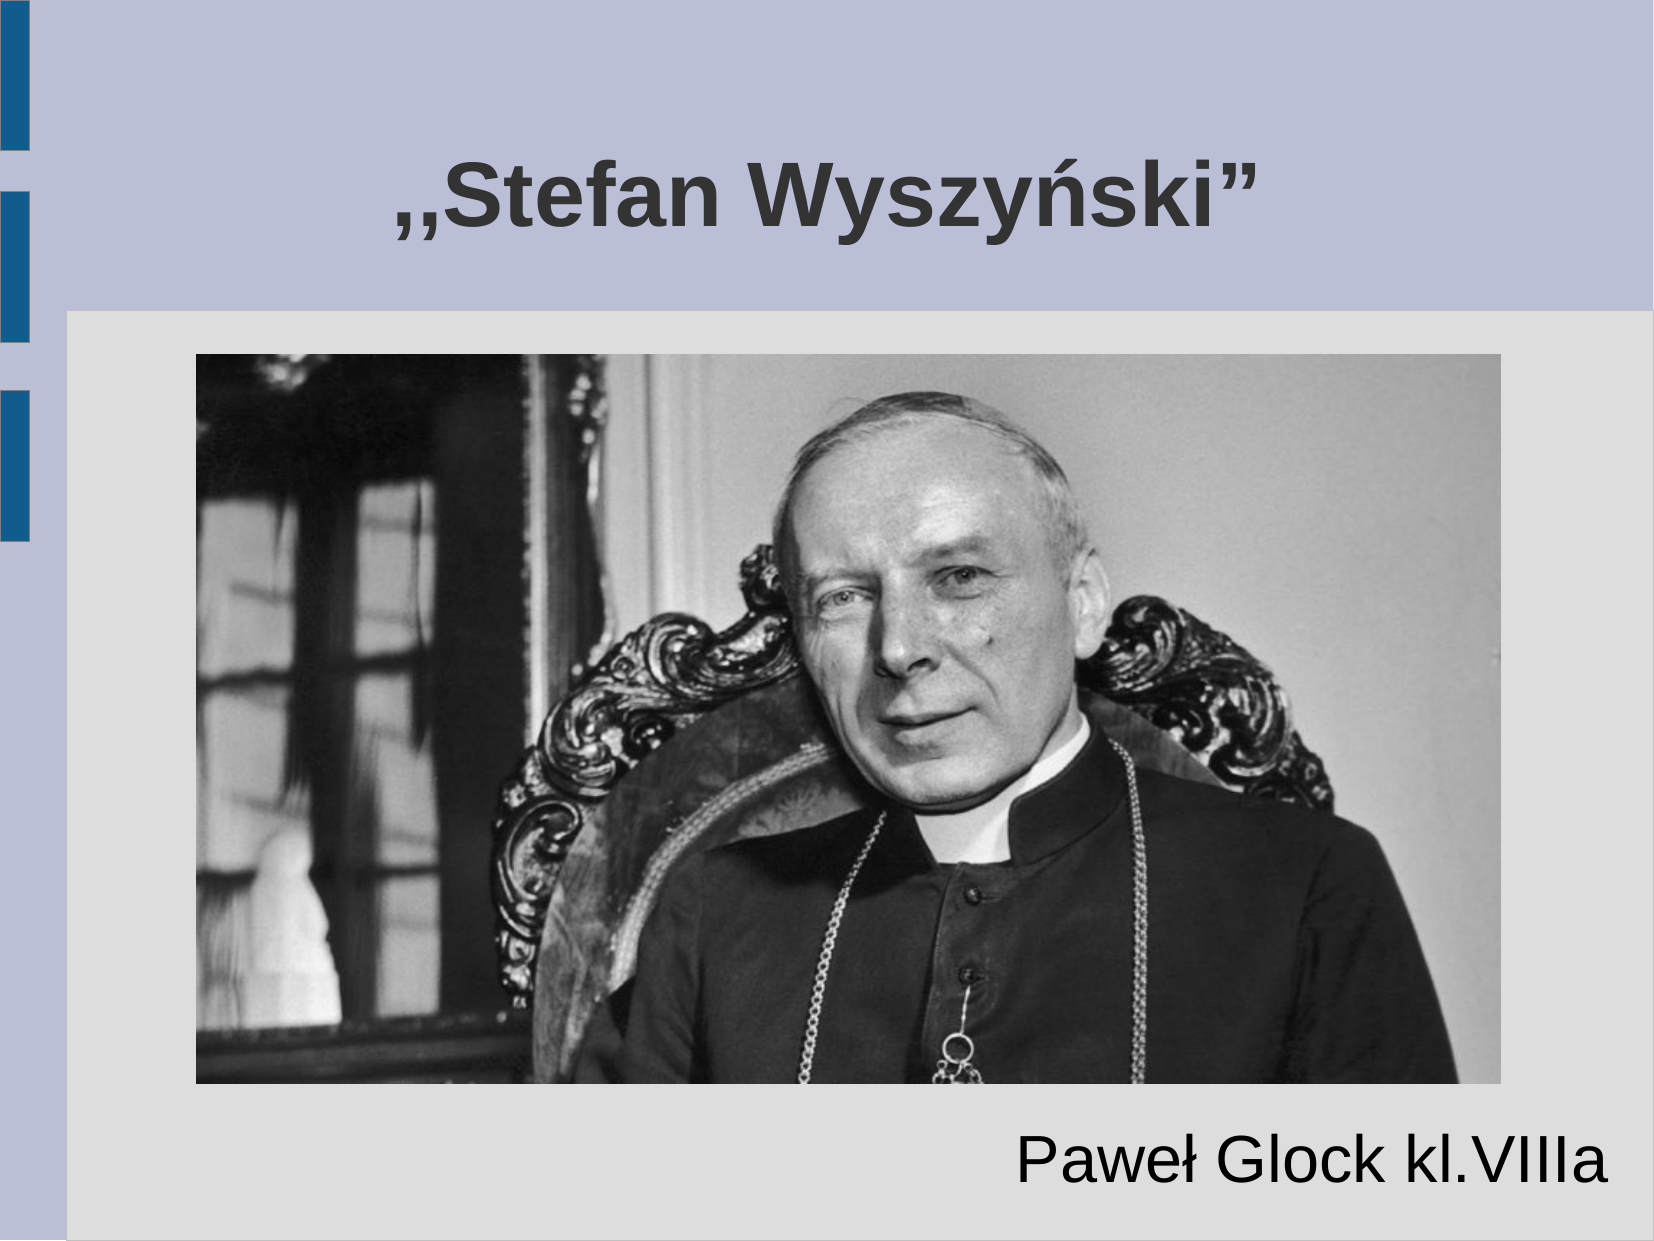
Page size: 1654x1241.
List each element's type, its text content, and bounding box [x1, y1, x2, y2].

title ,,Stefan Wyszyński” [121, 91, 1534, 299]
list Paweł Glock kl.VIIIa [944, 1122, 1630, 1203]
picture [196, 354, 1501, 1084]
